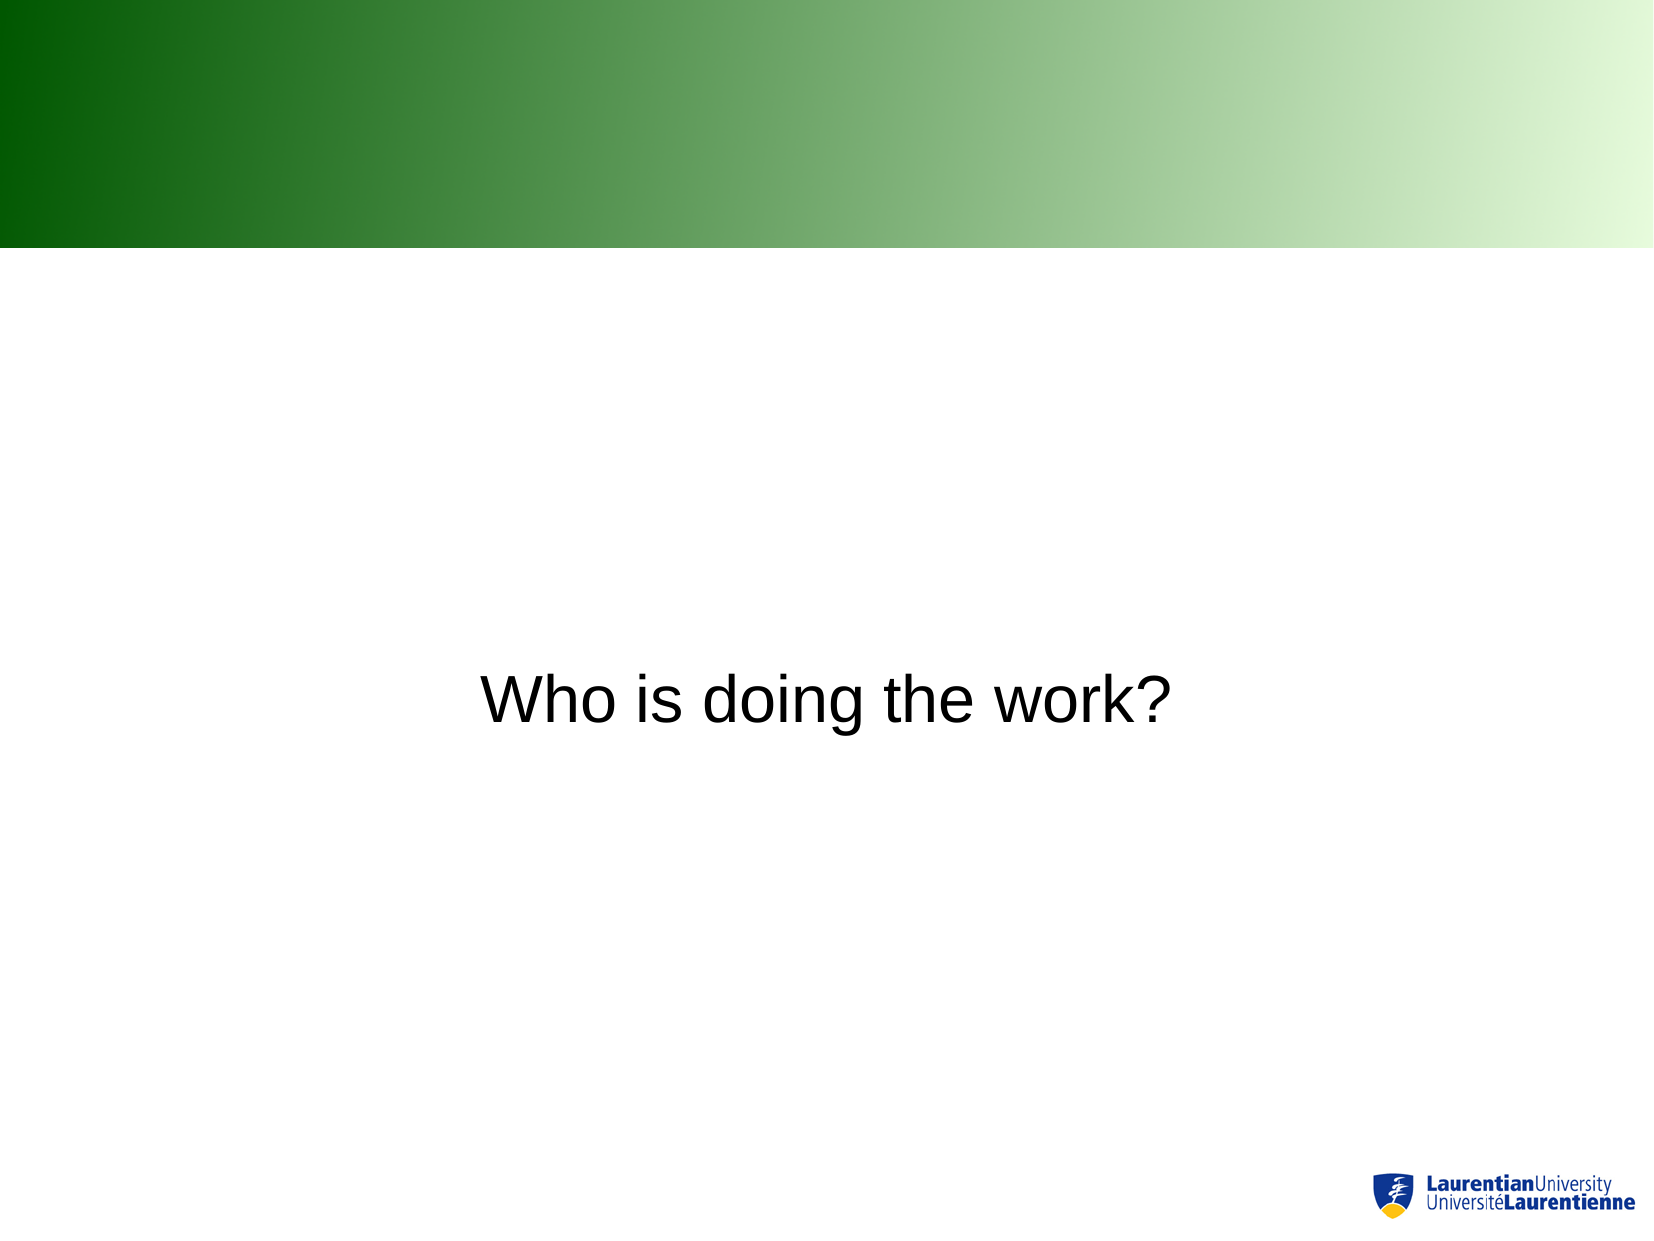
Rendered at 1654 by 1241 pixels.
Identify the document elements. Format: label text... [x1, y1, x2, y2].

picture [0, 0, 1654, 248]
picture [1353, 1153, 1654, 1238]
subtitle Who is doing the work? [82, 297, 1571, 1102]
